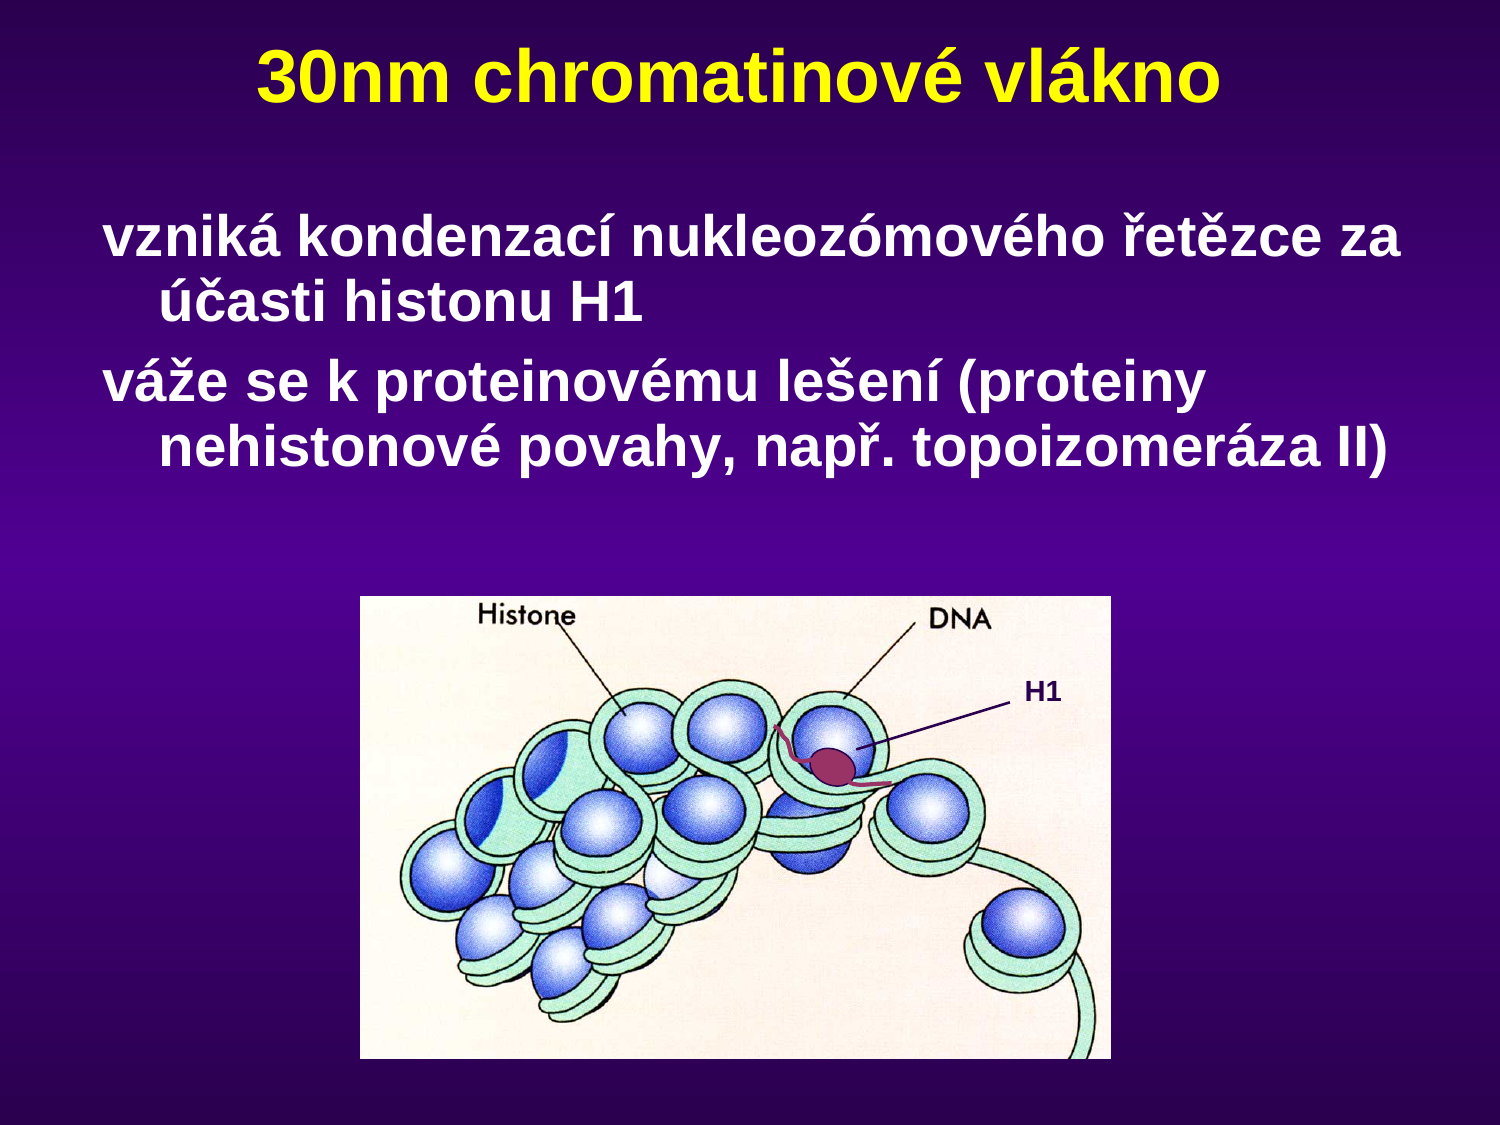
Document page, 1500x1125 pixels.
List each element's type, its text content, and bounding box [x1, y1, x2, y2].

list vzniká kondenzací nukleozómového řetězce za účasti histonu H1 váže se k proteinovému lešení (proteiny nehistonové povahy, např. topoizomeráza II) [87, 196, 1459, 528]
text_box H1 [1009, 666, 1105, 716]
title 30nm chromatinové vlákno [112, 15, 1388, 138]
text_box [810, 748, 856, 787]
picture [360, 596, 1111, 1059]
